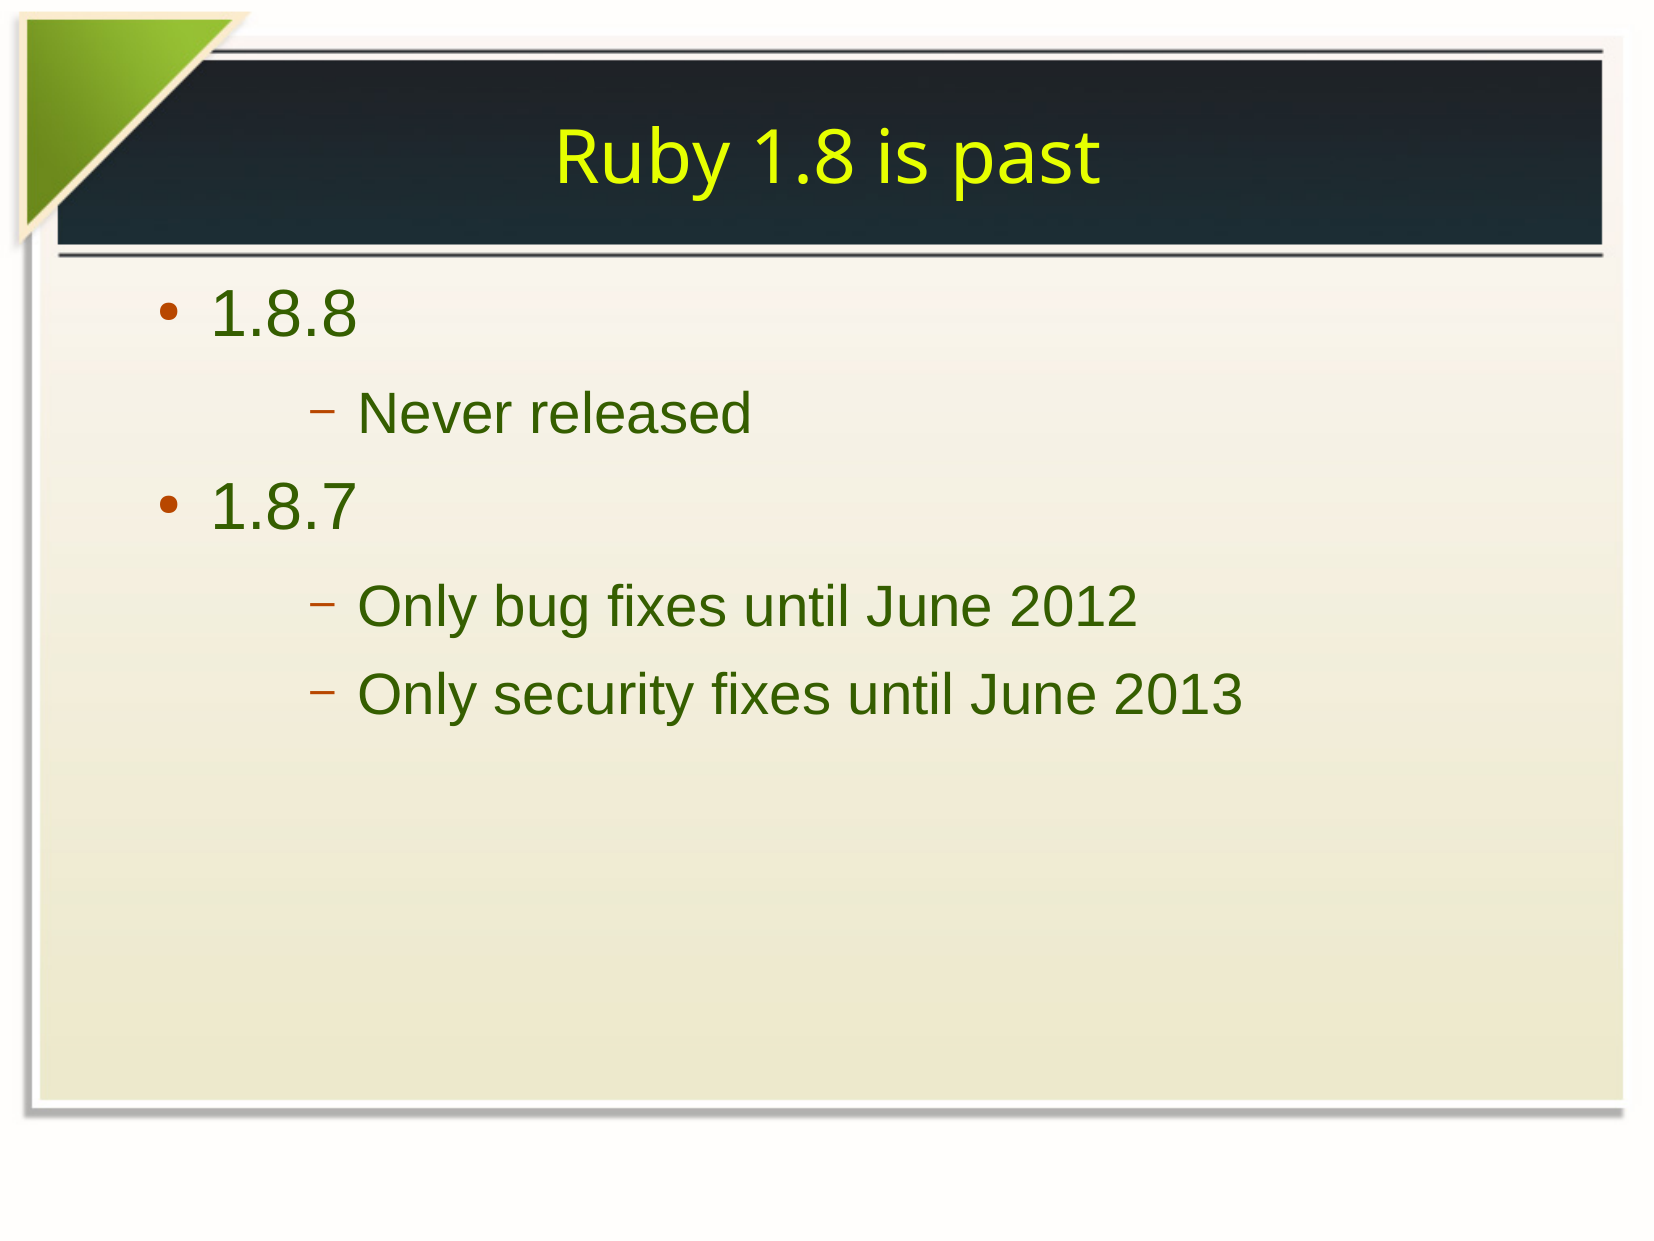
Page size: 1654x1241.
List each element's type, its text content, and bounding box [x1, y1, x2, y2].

picture [0, 0, 1654, 1241]
title Ruby 1.8 is past [121, 73, 1534, 237]
list 1.8.8 Never released 1.8.7 Only bug fixes until June 2012 Only security fixes until June 2013 [121, 276, 1534, 1087]
